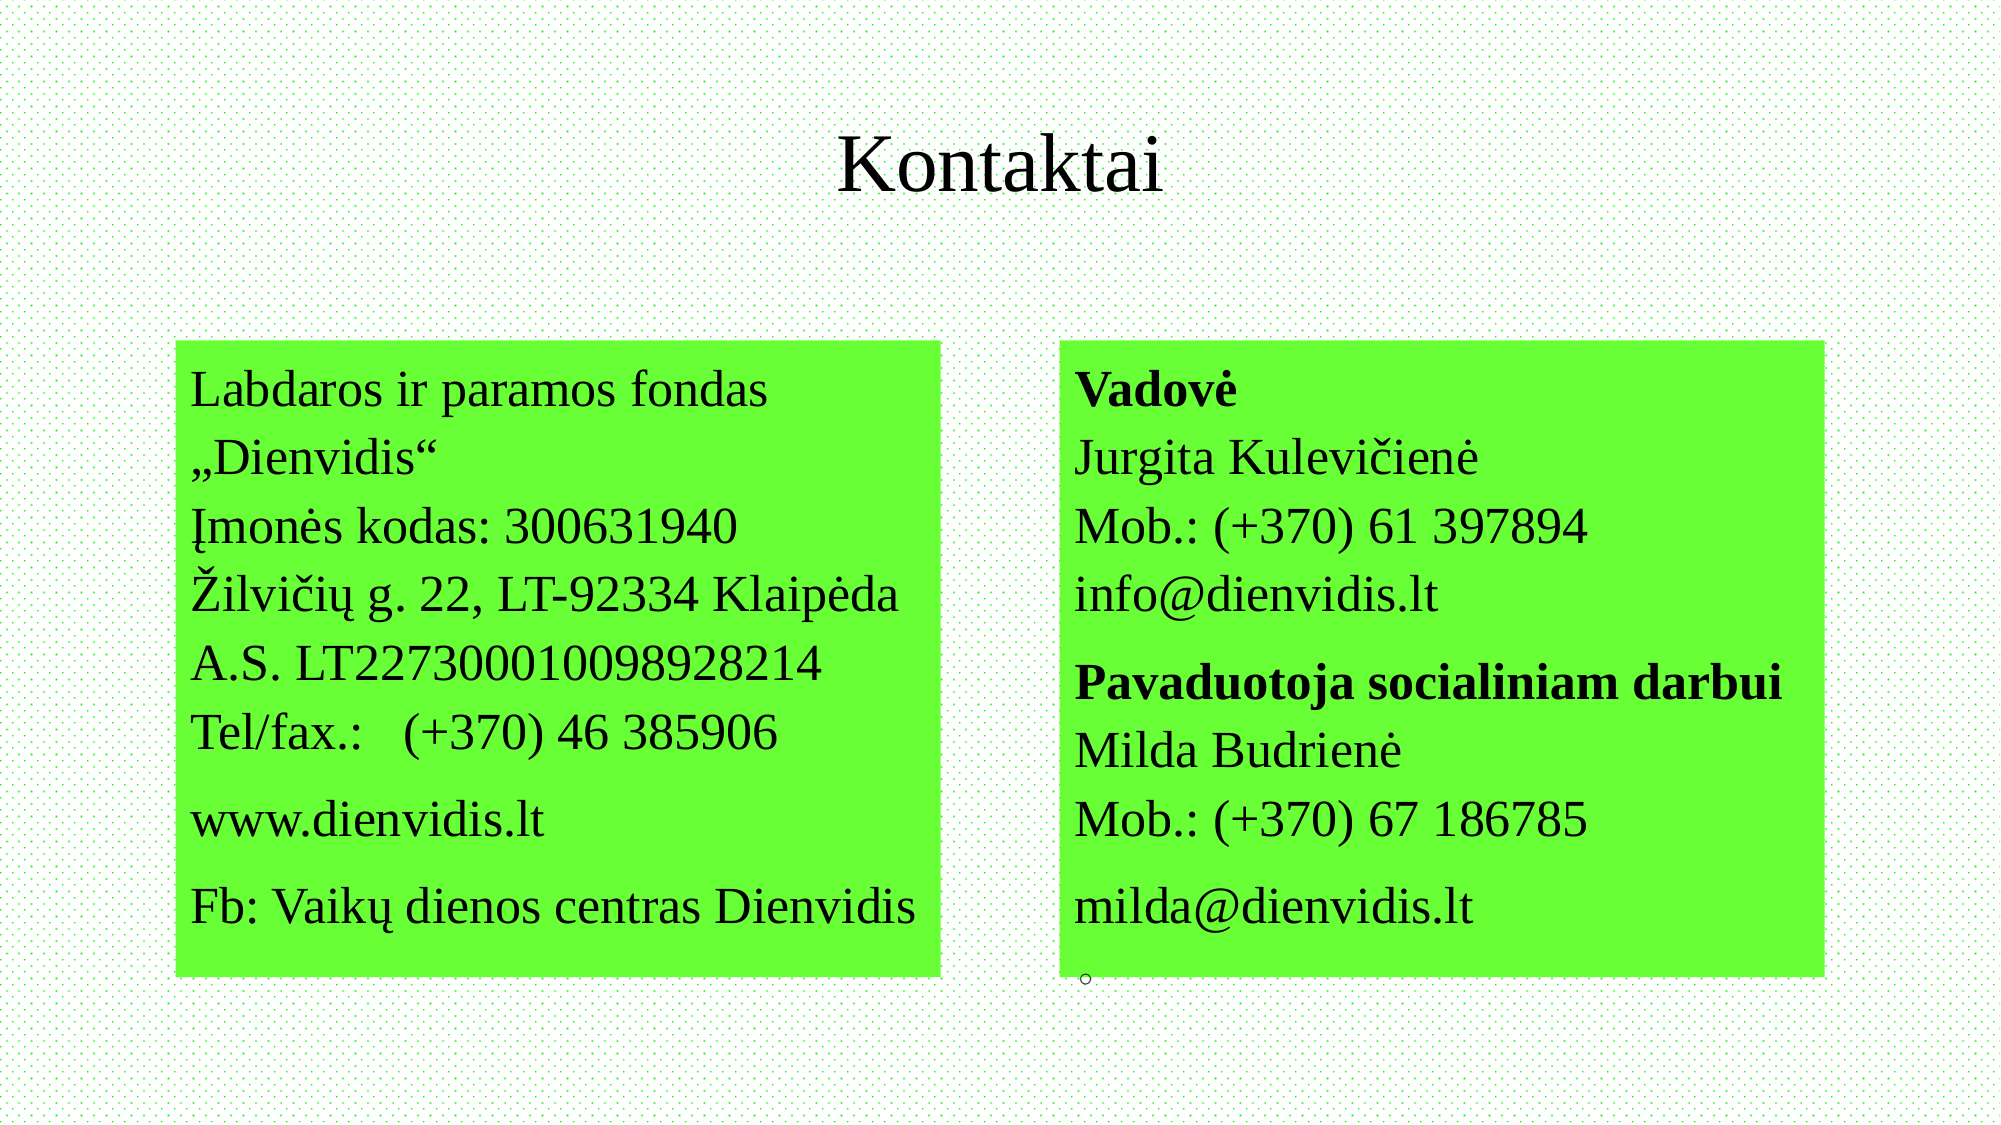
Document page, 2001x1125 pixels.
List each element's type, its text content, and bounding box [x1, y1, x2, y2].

list Labdaros ir paramos fondas „Dienvidis“ Įmonės kodas: 300631940 Žilvičių g. 22, LT-92334 Klaipėda A.S. LT227300010098928214 Tel/fax.: (+370) 46 385906 www.dienvidis.lt Fb: Vaikų dienos centras Dienvidis [175, 340, 941, 978]
title Kontaktai [175, 51, 1826, 277]
list Vadovė Jurgita Kulevičienė Mob.: (+370) 61 397894 info@dienvidis.lt Pavaduotoja socialiniam darbui Milda Budrienė Mob.: (+370) 67 186785 milda@dienvidis.lt [1059, 340, 1825, 978]
